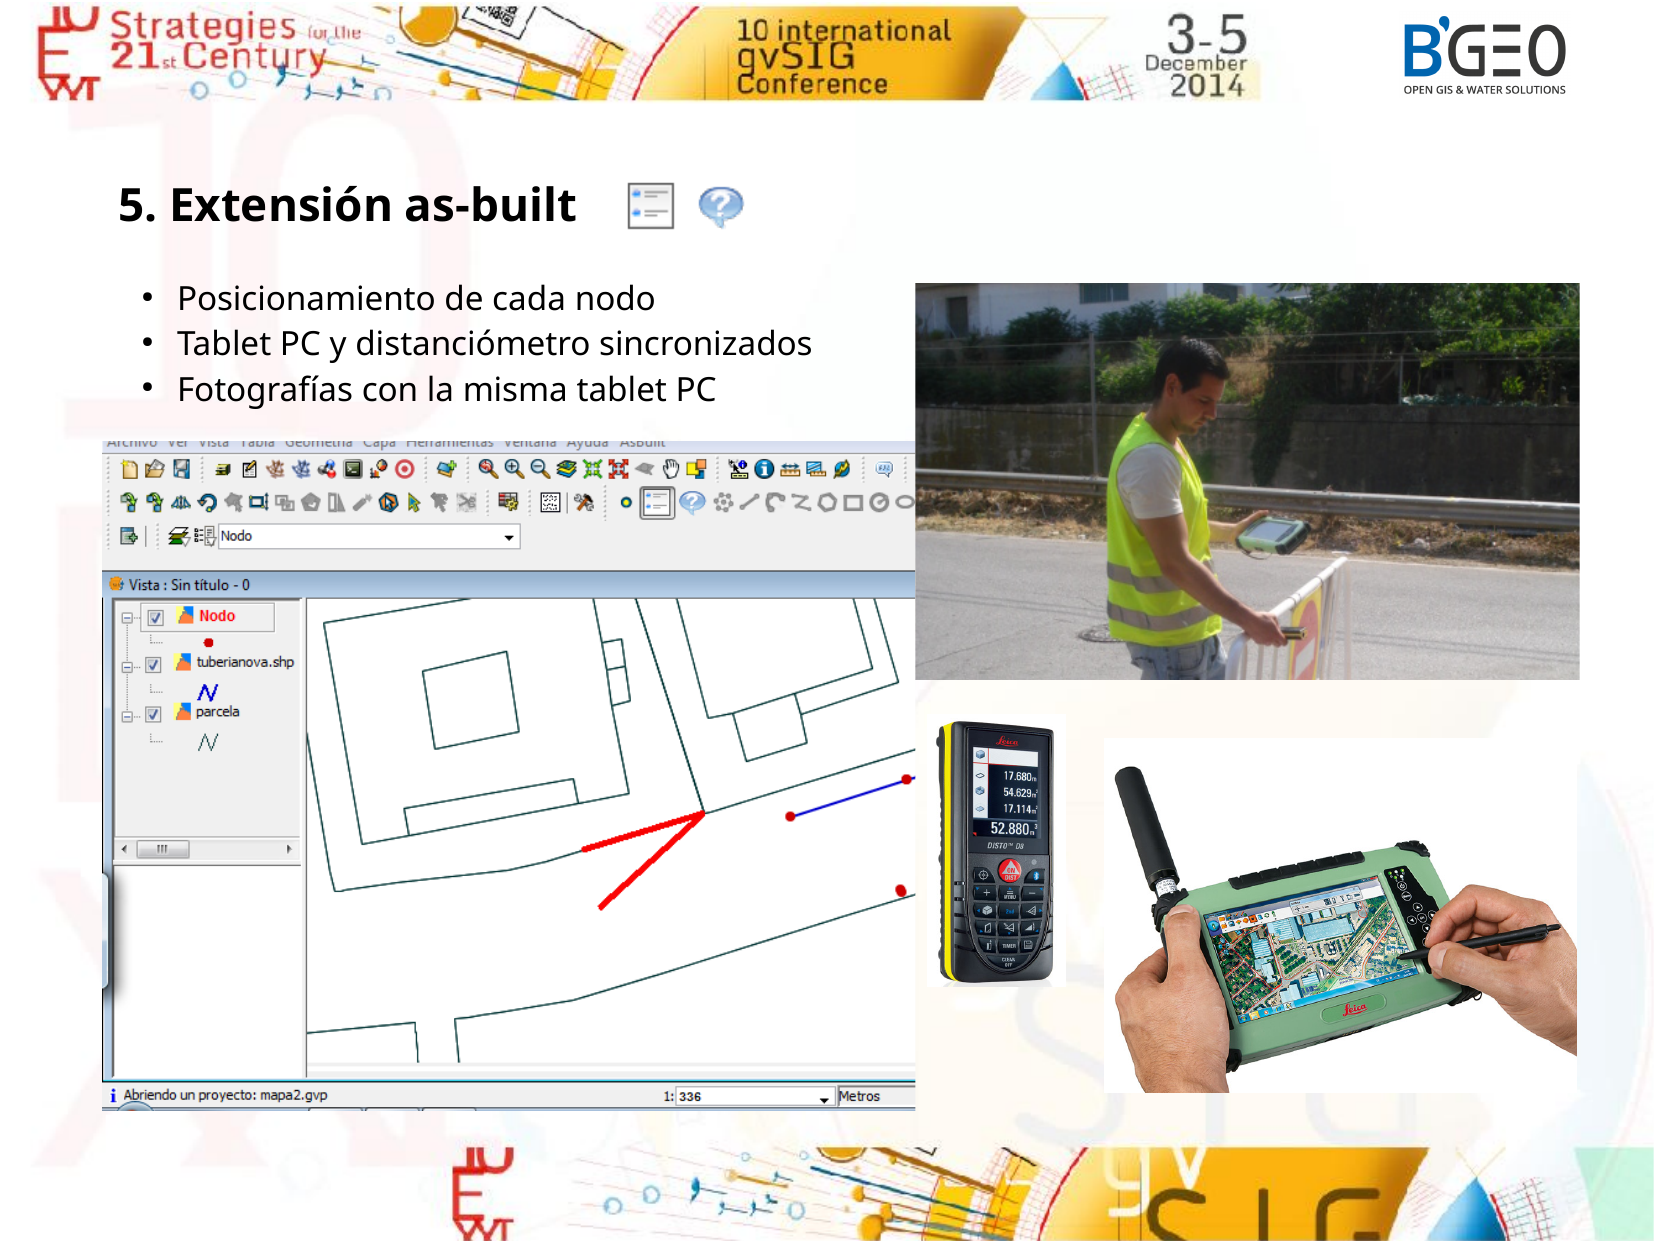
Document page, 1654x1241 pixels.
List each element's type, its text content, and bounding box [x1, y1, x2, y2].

text_box [921, 759, 1630, 1134]
picture [6, 2, 1654, 1241]
text_box 5. Extensión as-built [118, 172, 1300, 235]
text_box Posicionamiento de cada nodo Tablet PC y distanciómetro sincronizados Fotografías con la misma tablet PC [106, 229, 1436, 441]
